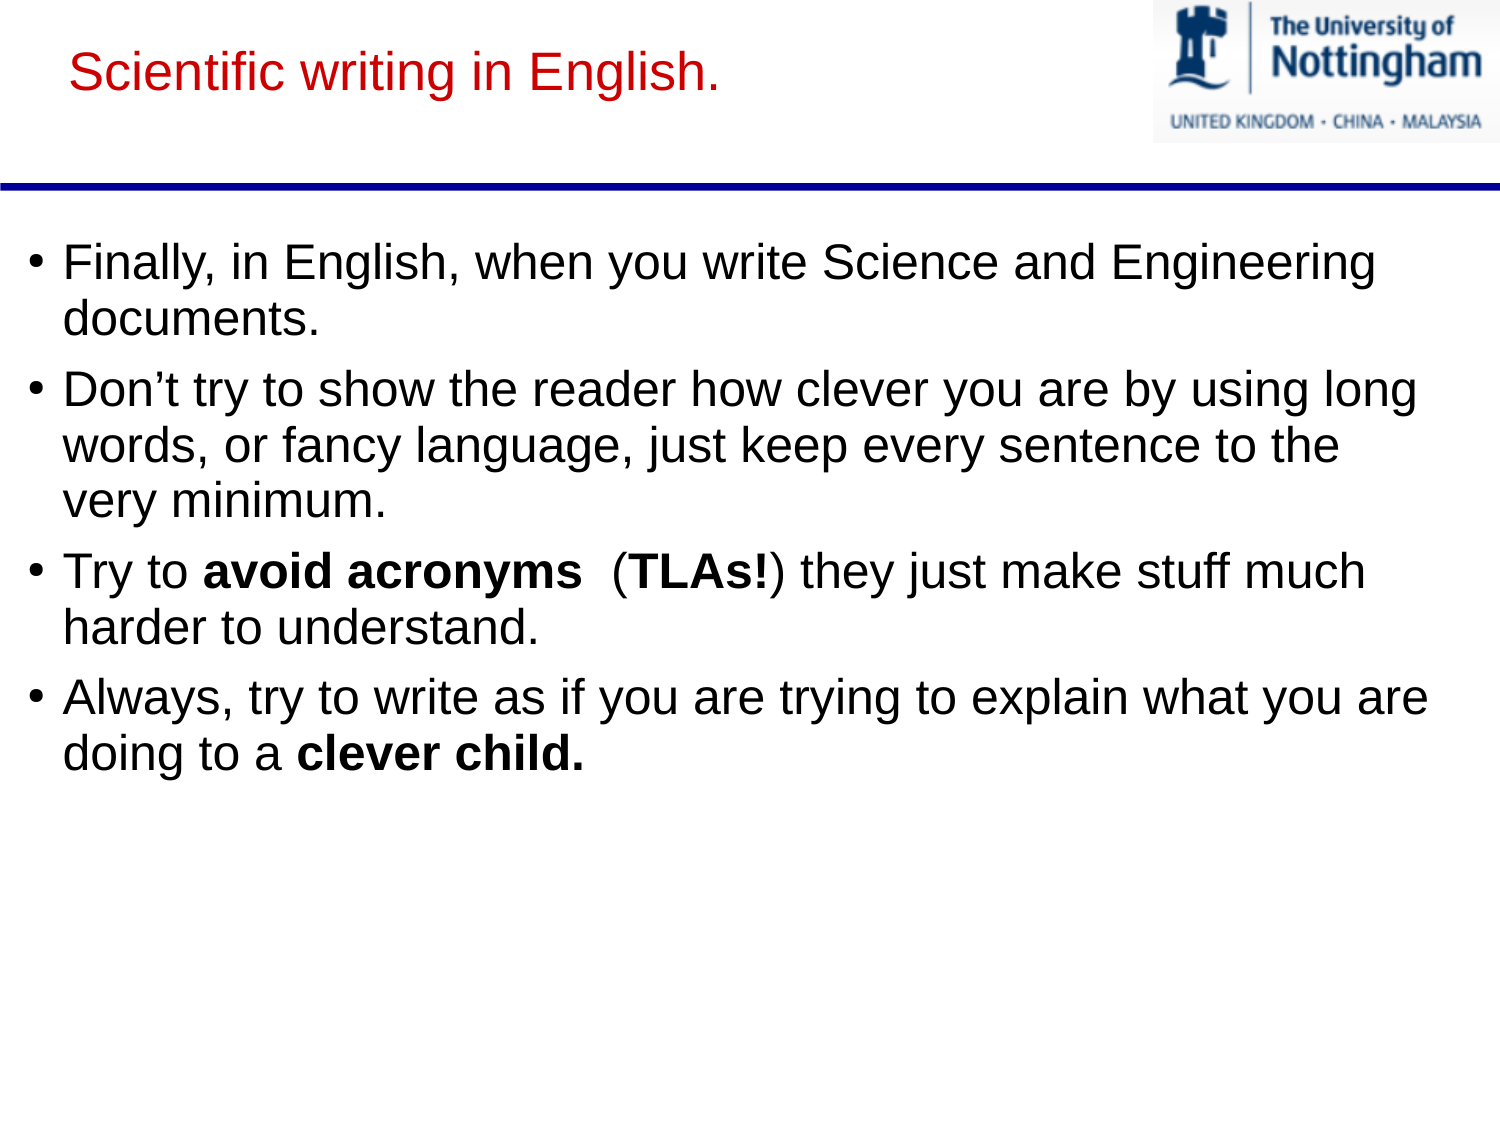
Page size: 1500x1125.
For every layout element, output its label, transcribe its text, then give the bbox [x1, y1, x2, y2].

picture [1153, 0, 1500, 143]
text_box Scientific writing in English. [53, 33, 1123, 170]
text_box Finally, in English, when you write Science and Engineering documents. Don’t try to show the reader how clever you are by using long words, or fancy language, just keep every sentence to the very minimum. Try to avoid acronyms (TLAs!) they just make stuff much harder to understand. Always, try to write as if you are trying to explain what you are doing to a clever child. [12, 227, 1463, 789]
